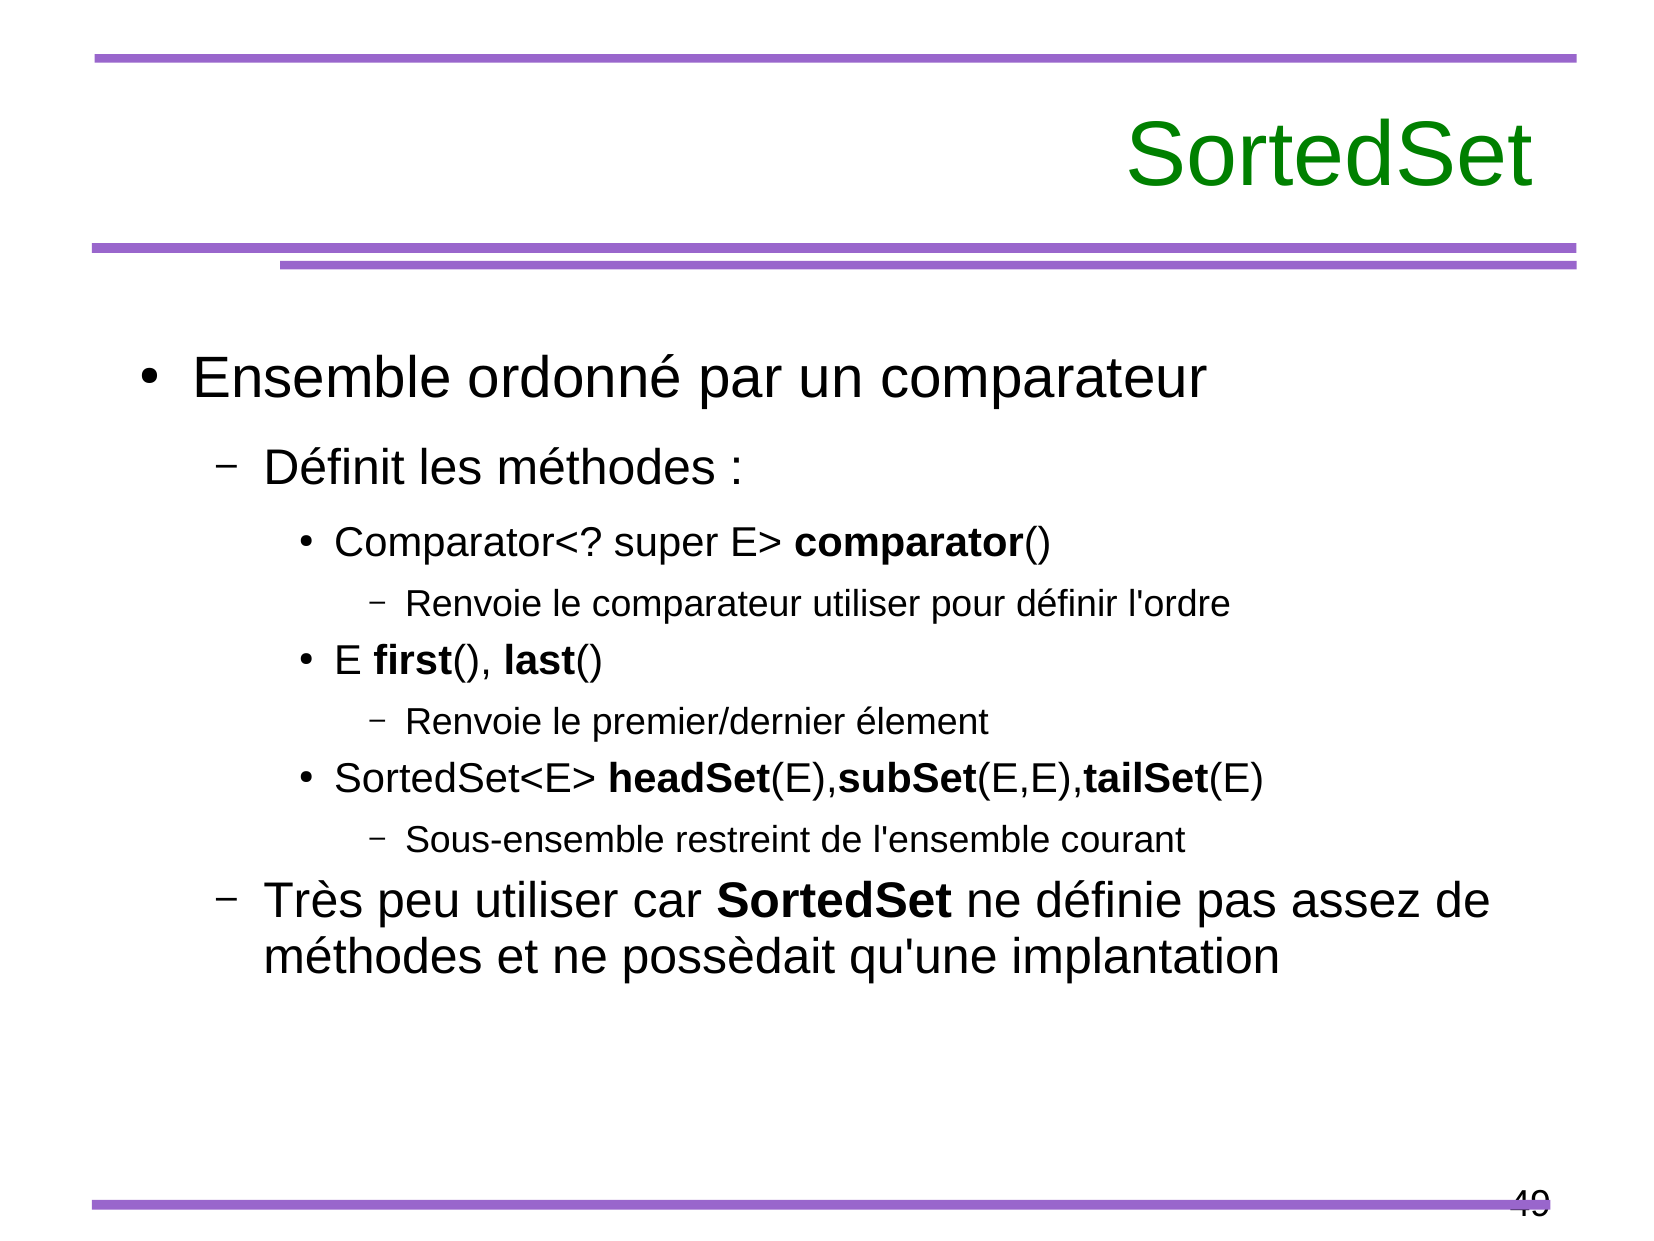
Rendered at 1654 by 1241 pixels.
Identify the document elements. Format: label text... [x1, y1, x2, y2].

list Ensemble ordonné par un comparateur Définit les méthodes : Comparator<? super E> comparator() Renvoie le comparateur utiliser pour définir l'ordre E first(), last() Renvoie le premier/dernier élement SortedSet<E> headSet(E),subSet(E,E),tailSet(E) Sous-ensemble restreint de l'ensemble courant Très peu utiliser car SortedSet ne définie pas assez de méthodes et ne possèdait qu'une implantation [121, 344, 1570, 1127]
title SortedSet [121, 49, 1534, 257]
